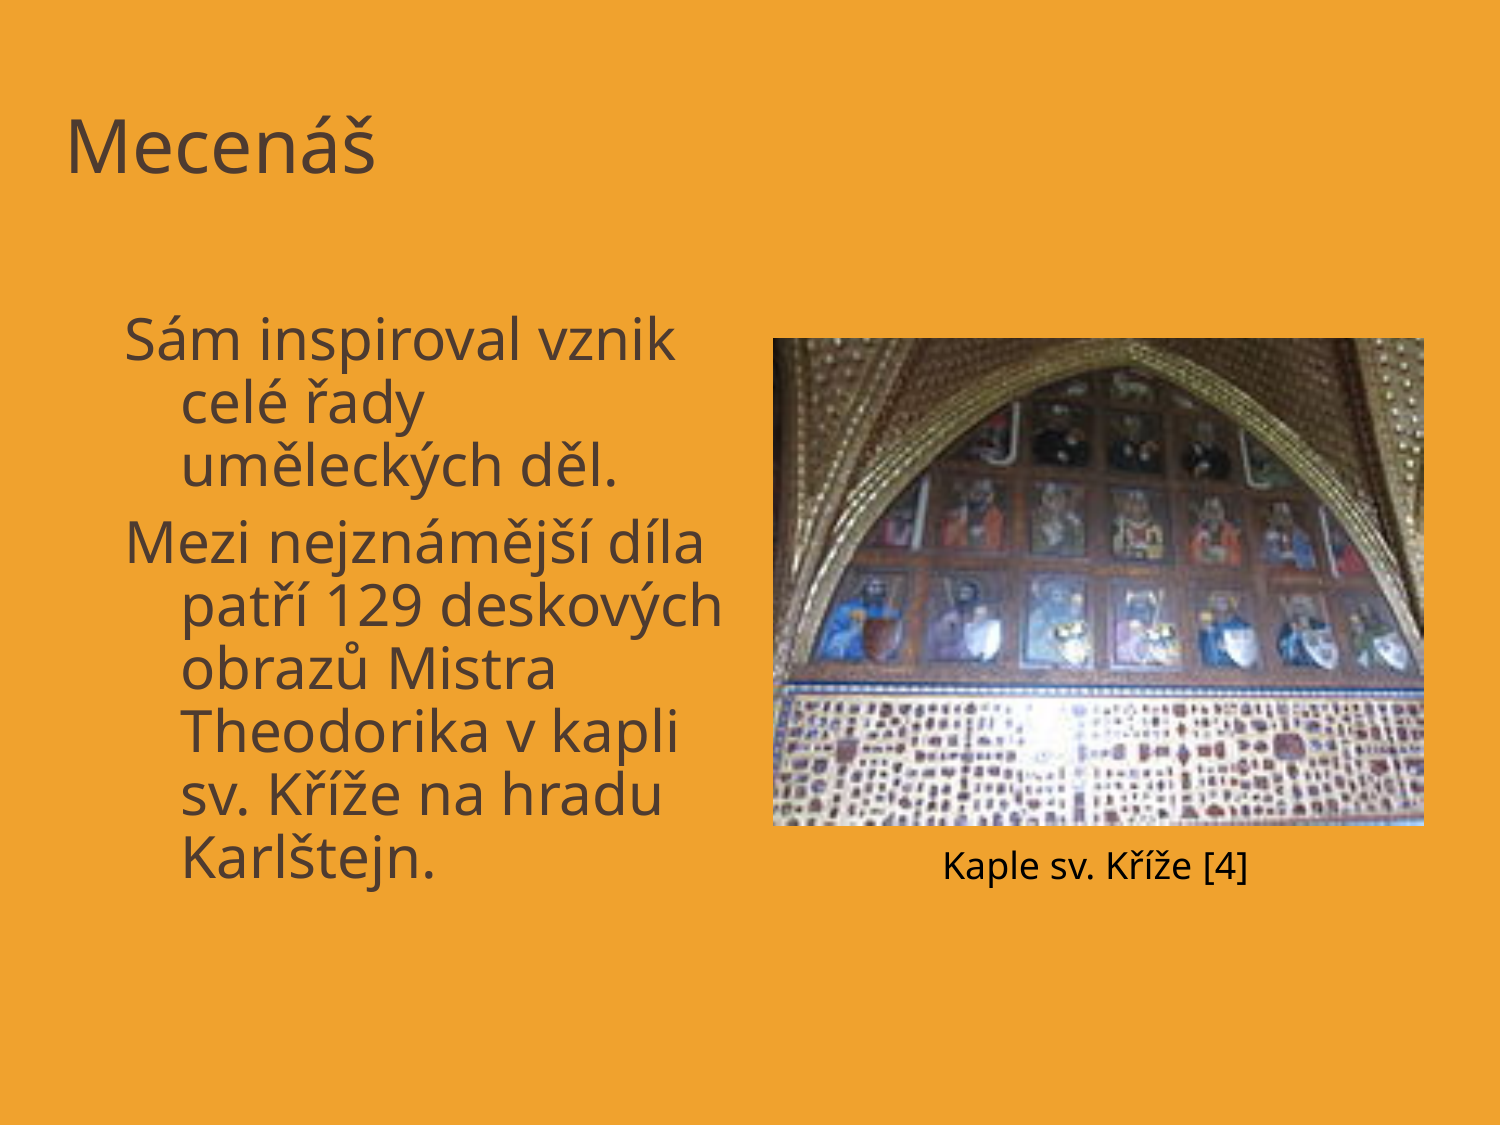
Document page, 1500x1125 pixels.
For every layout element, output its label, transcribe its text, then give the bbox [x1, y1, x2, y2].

text_box Kaple sv. Kříže [4] [927, 834, 1262, 895]
list Sám inspiroval vznik celé řady uměleckých děl. Mezi nejznámější díla patří 129 deskových obrazů Mistra Theodorika v kapli sv. Kříže na hradu Karlštejn. [53, 302, 741, 934]
picture [773, 338, 1424, 826]
title Mecenáš [49, 75, 1475, 214]
